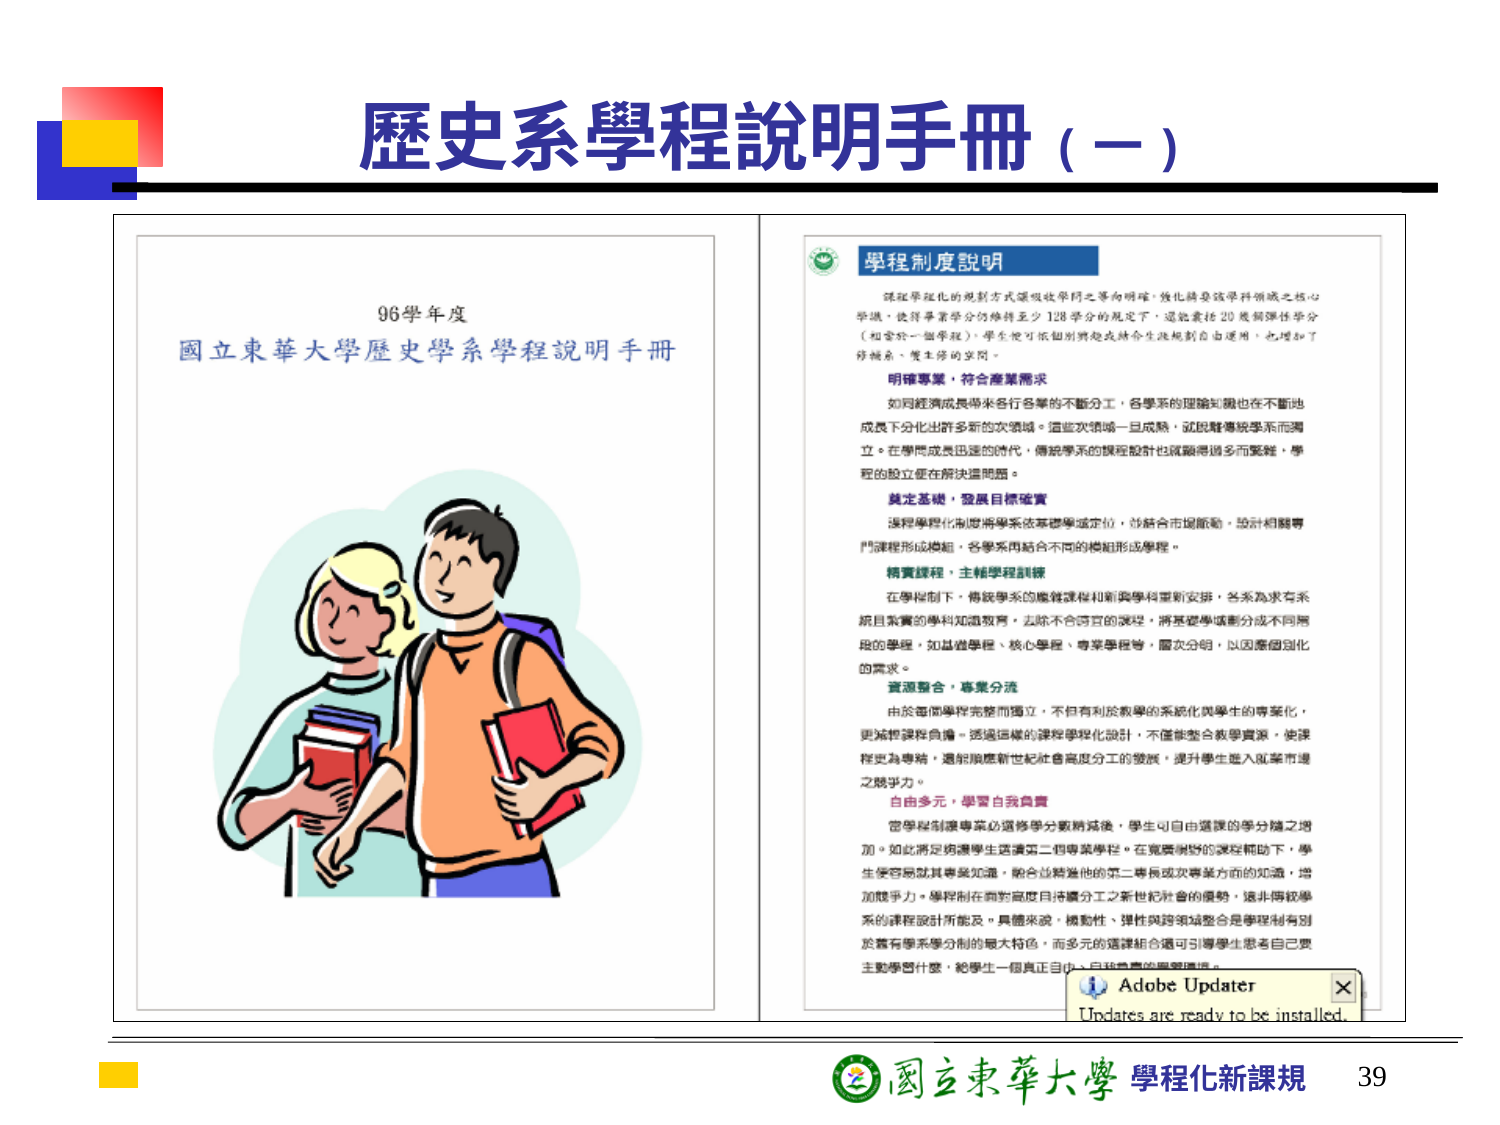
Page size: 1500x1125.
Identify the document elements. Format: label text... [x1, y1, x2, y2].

text_box 39 [1342, 1050, 1468, 1101]
picture [113, 215, 1405, 1022]
title 歷史系學程說明手冊(一) [174, 75, 1369, 188]
